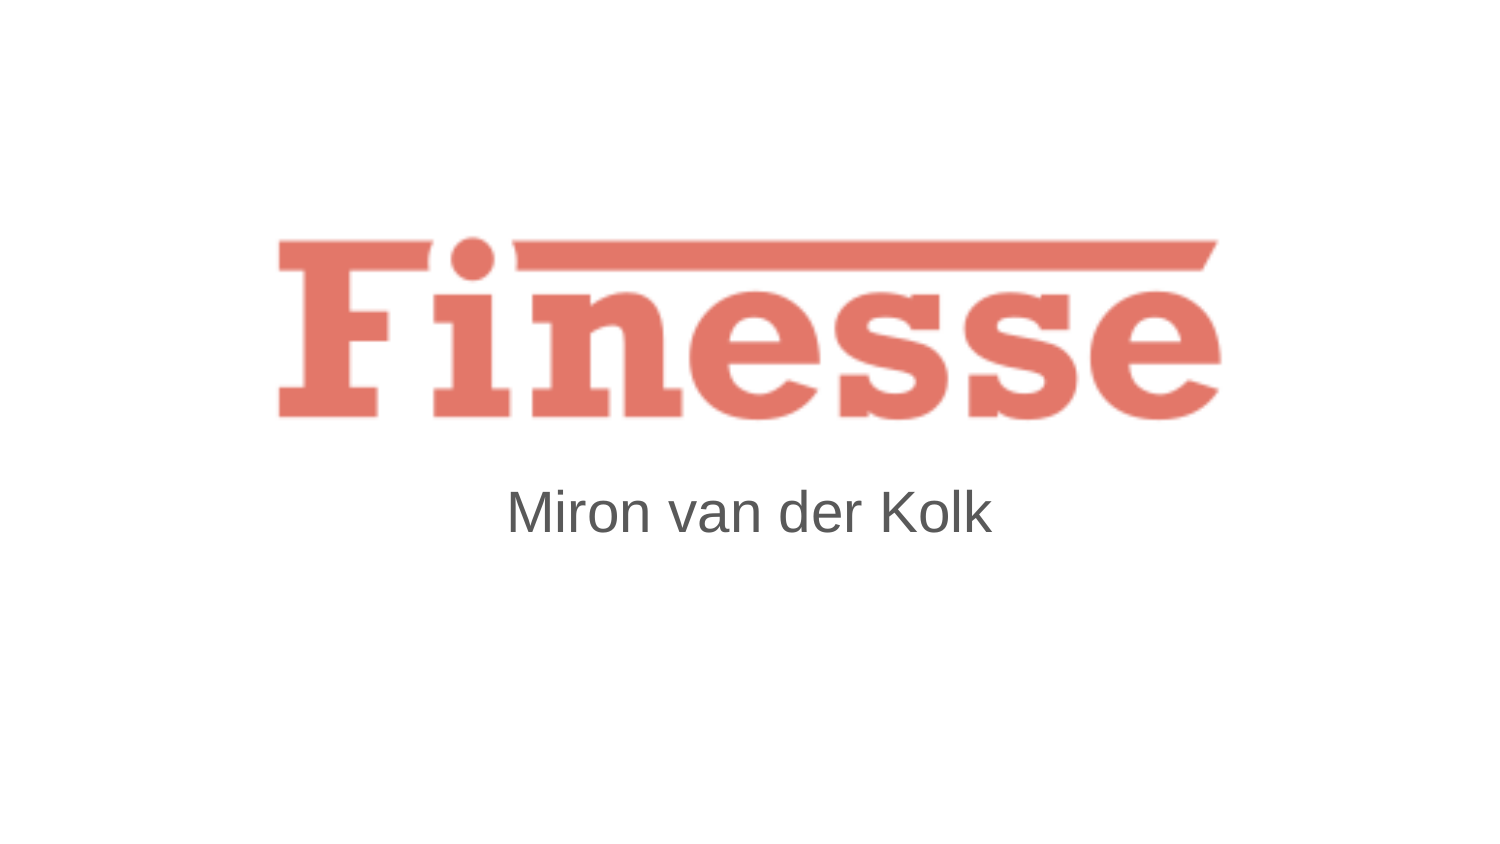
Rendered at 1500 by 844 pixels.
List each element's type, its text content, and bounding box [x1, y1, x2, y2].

picture [245, 189, 1255, 465]
title Finesse introduction [51, 122, 1449, 459]
subtitle Miron van der Kolk [51, 464, 1449, 595]
